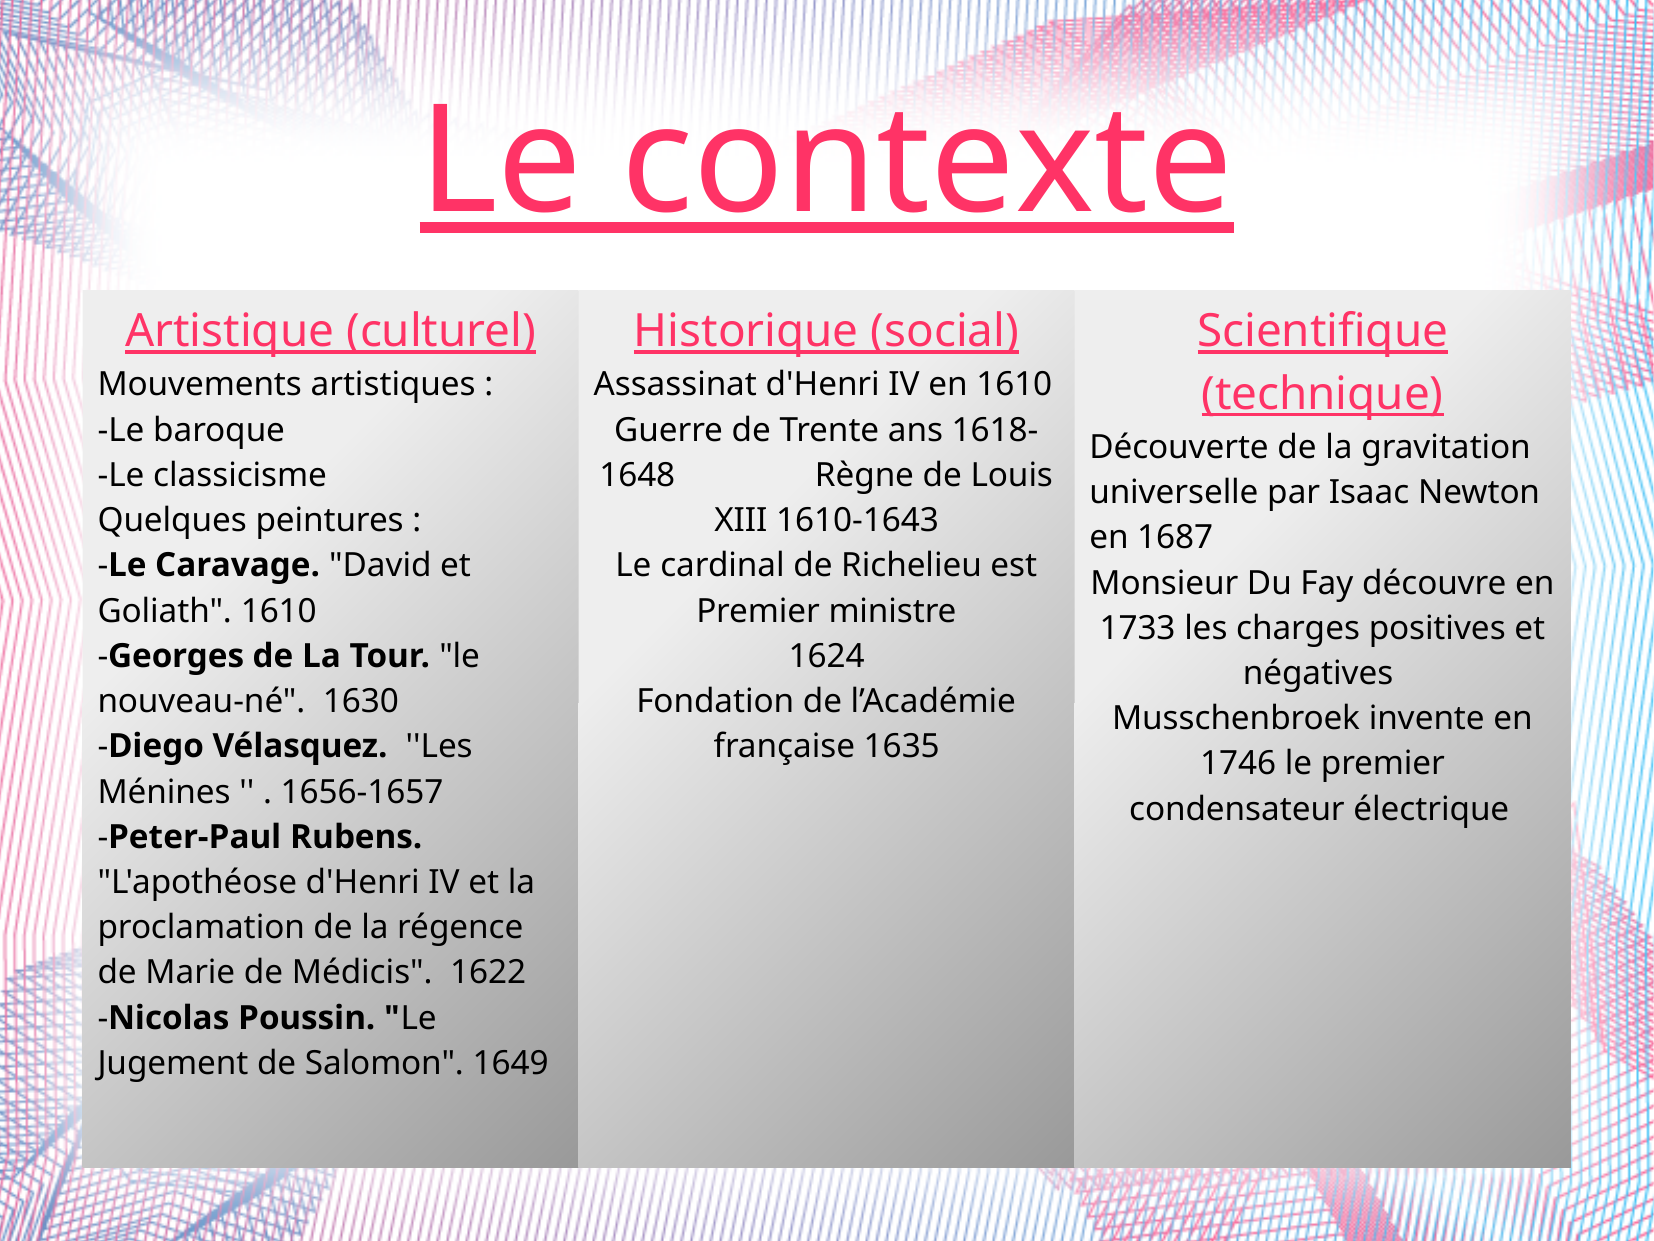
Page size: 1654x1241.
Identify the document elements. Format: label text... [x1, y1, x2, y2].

title Le contexte [82, 14, 1571, 292]
table_header Scientifique (technique) Découverte de la gravitation universelle par Isaac Newton en 1687 Monsieur Du Fay découvre en 1733 les charges positives et négatives Musschenbroek invente en 1746 le premier condensateur électrique [1075, 290, 1571, 1168]
picture [0, 0, 1654, 1241]
table_header Historique (social) Assassinat d'Henri IV en 1610 Guerre de Trente ans 1618-1648 Règne de Louis XIII 1610-1643 Le cardinal de Richelieu est Premier ministre 1624 Fondation de l’Académie française 1635 [579, 290, 1075, 1168]
table_header Artistique (culturel) Mouvements artistiques : -Le baroque -Le classicisme Quelques peintures : -Le Caravage. "David et Goliath". 1610 -Georges de La Tour. "le nouveau-né". 1630 -Diego Vélasquez. ''Les Ménines '' . 1656-1657 -Peter-Paul Rubens. "L'apothéose d'Henri IV et la proclamation de la régence de Marie de Médicis". 1622 -Nicolas Poussin. "Le Jugement de Salomon". 1649 [83, 290, 579, 1168]
